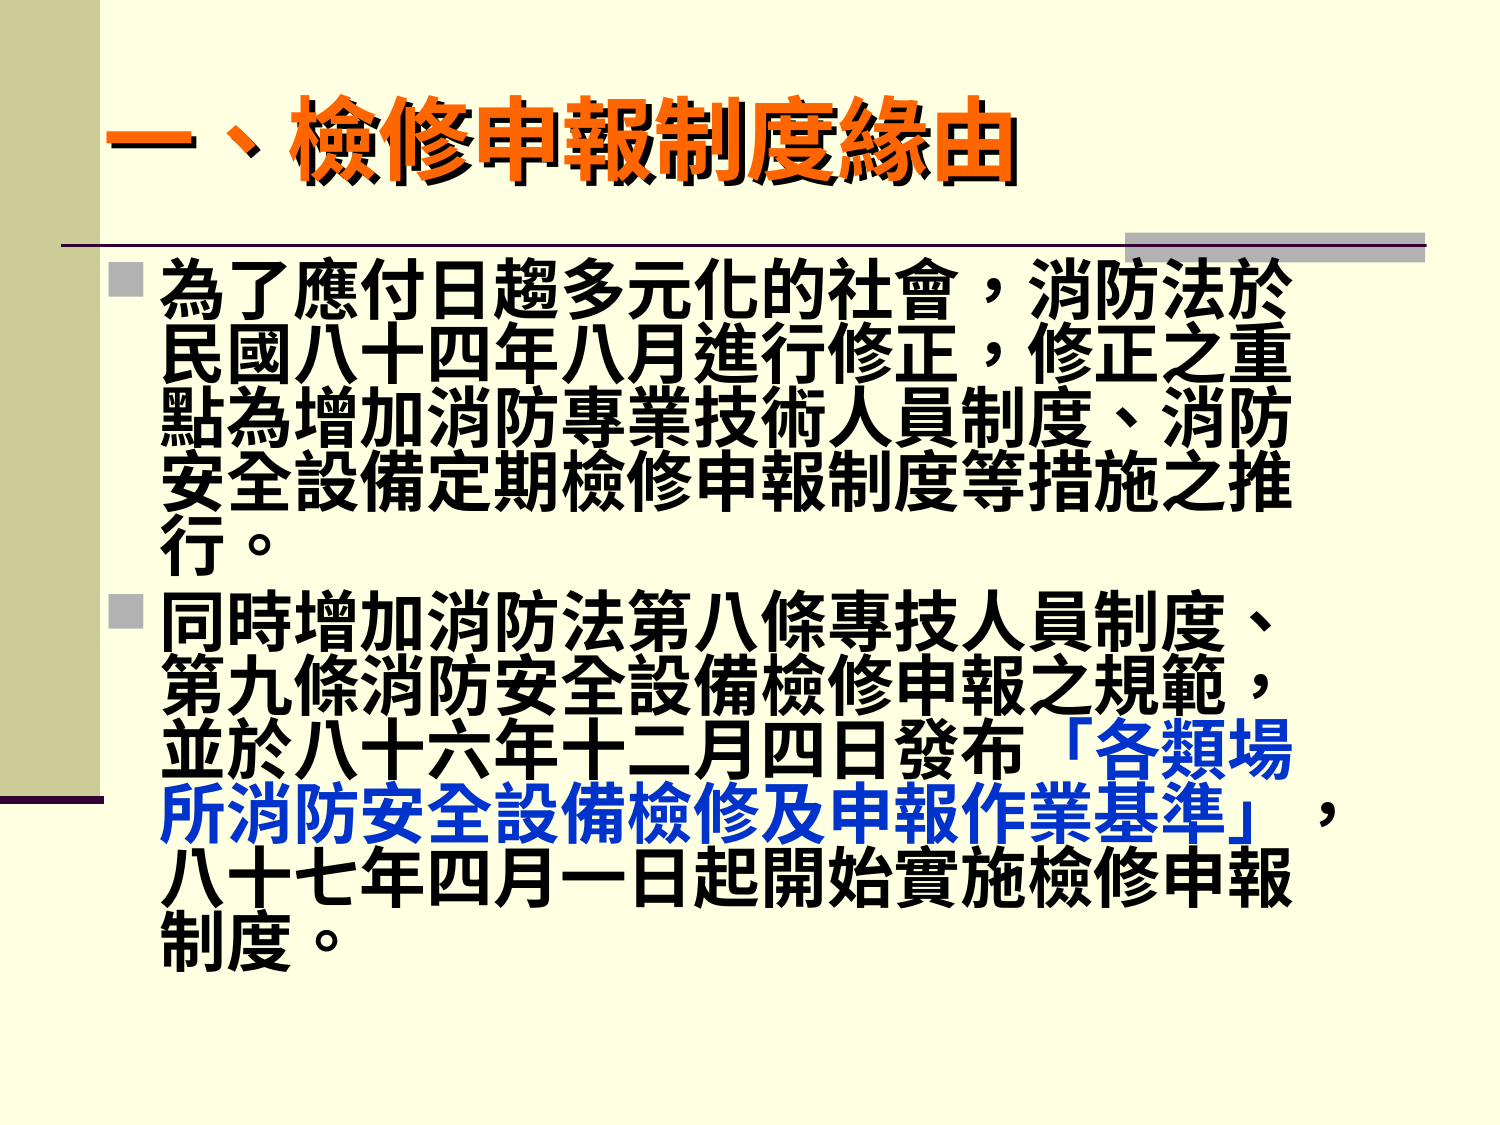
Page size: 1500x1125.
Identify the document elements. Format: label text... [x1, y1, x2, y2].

title 一、檢修申報制度緣由 [88, 42, 1364, 231]
list 為了應付日趨多元化的社會，消防法於民國八十四年八月進行修正，修正之重點為增加消防專業技術人員制度、消防安全設備定期檢修申報制度等措施之推行。 同時增加消防法第八條專技人員制度、第九條消防安全設備檢修申報之規範，並於八十六年十二月四日發布「各類場所消防安全設備檢修及申報作業基準」，八十七年四月一日起開始實施檢修申報制度。 [88, 255, 1364, 999]
